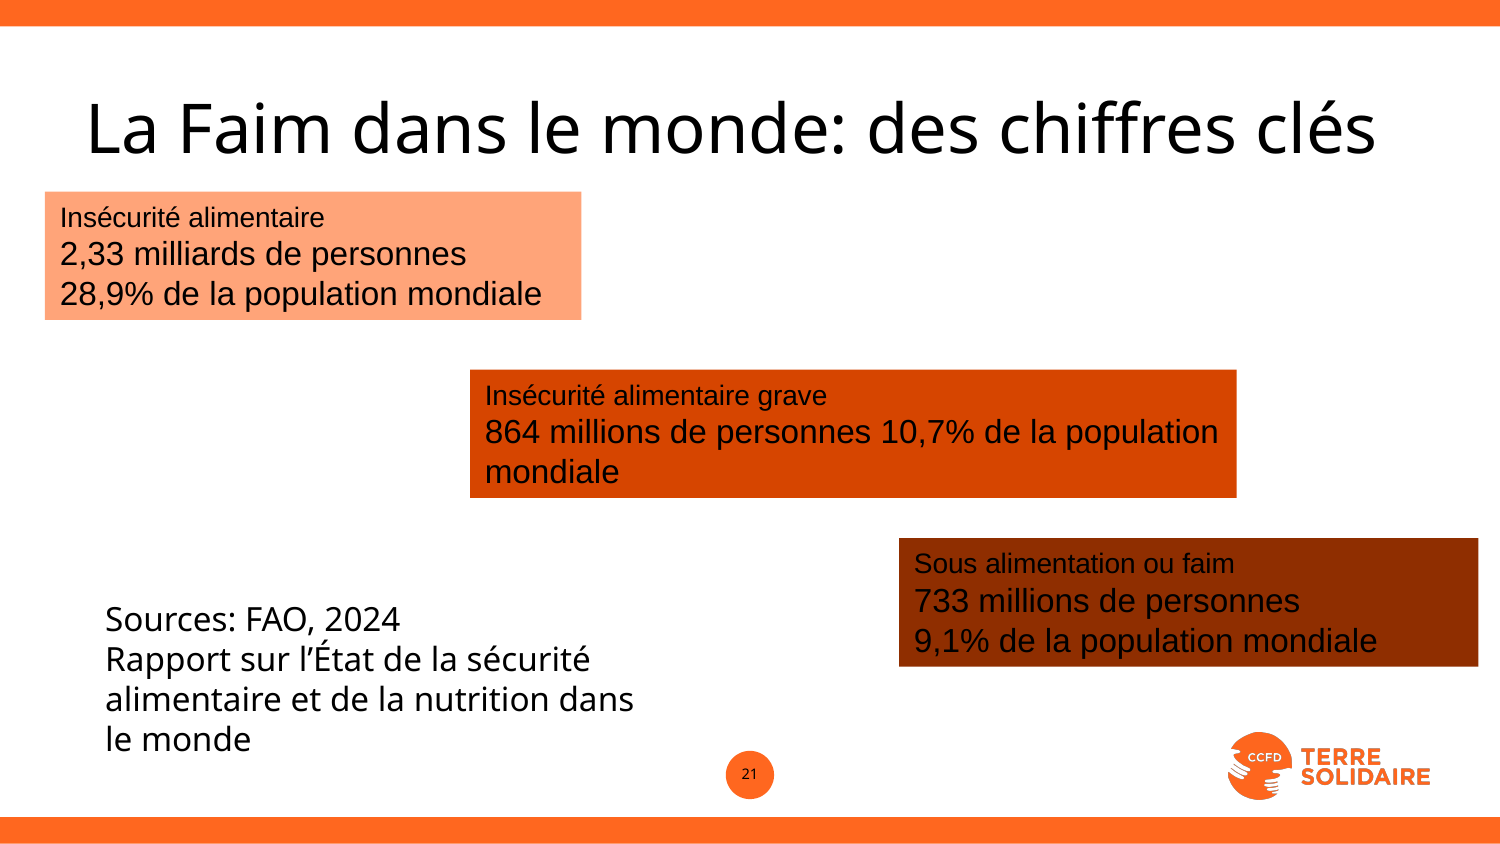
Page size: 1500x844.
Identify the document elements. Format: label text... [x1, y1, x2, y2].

text_box Insécurité alimentaire grave 864 millions de personnes 10,7% de la population mondiale [470, 369, 1237, 498]
text_box Sous alimentation ou faim 733 millions de personnes 9,1% de la population mondiale [899, 538, 1479, 667]
text_box Insécurité alimentaire 2,33 milliards de personnes 28,9% de la population mondiale [44, 191, 582, 320]
text_box Sources: FAO, 2024 Rapport sur l’État de la sécurité alimentaire et de la nutrition dans le monde [90, 591, 651, 766]
picture [1228, 732, 1430, 800]
title La Faim dans le monde: des chiffres clés [70, 77, 1430, 158]
